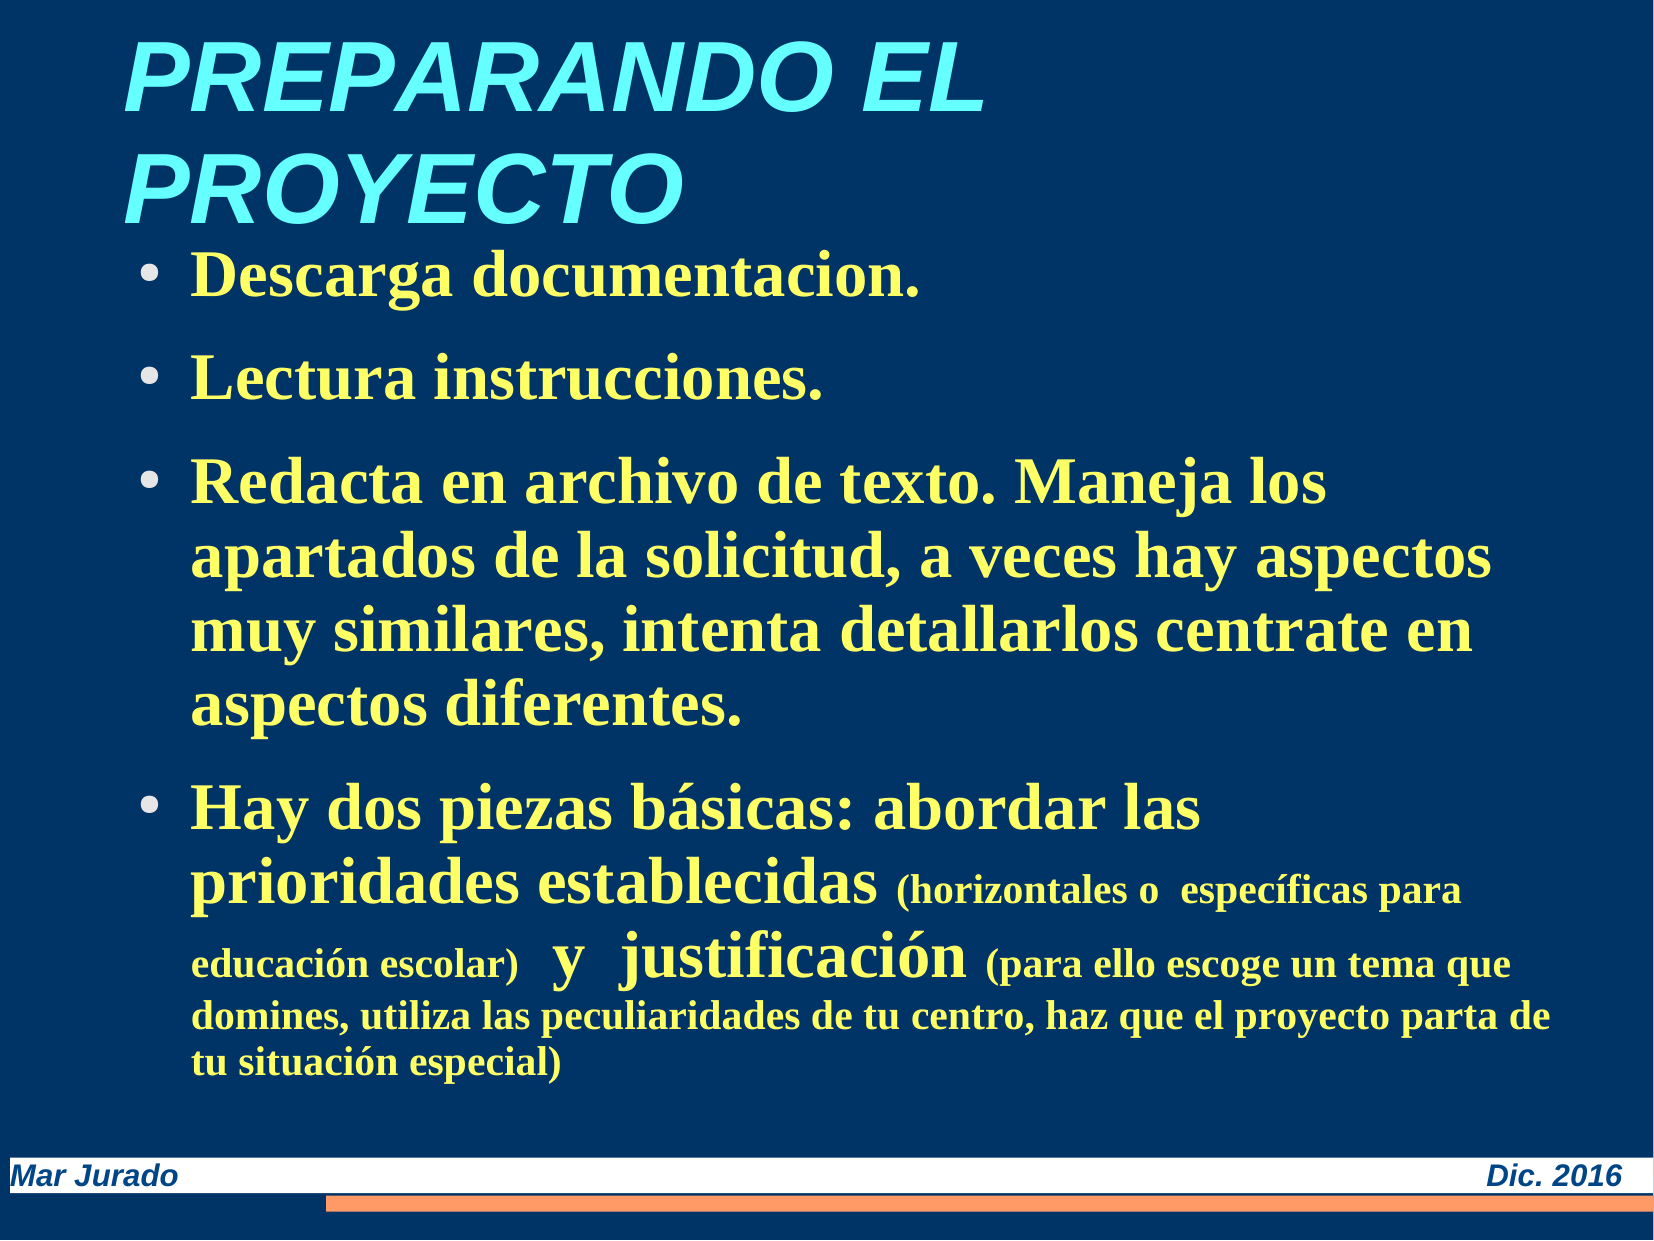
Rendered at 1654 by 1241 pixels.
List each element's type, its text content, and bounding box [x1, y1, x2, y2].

title Mar Jurado Dic. 2016 [10, 1157, 1654, 1194]
list Descarga documentacion. Lectura instrucciones. Redacta en archivo de texto. Maneja los apartados de la solicitud, a veces hay aspectos muy similares, intenta detallarlos centrate en aspectos diferentes. Hay dos piezas básicas: abordar las prioridades establecidas (horizontales o específicas para educación escolar) y justificación (para ello escoge un tema que domines, utiliza las peculiaridades de tu centro, haz que el proyecto parta de tu situación especial) [120, 236, 1560, 1087]
title PREPARANDO EL PROYECTO [123, 20, 1536, 245]
